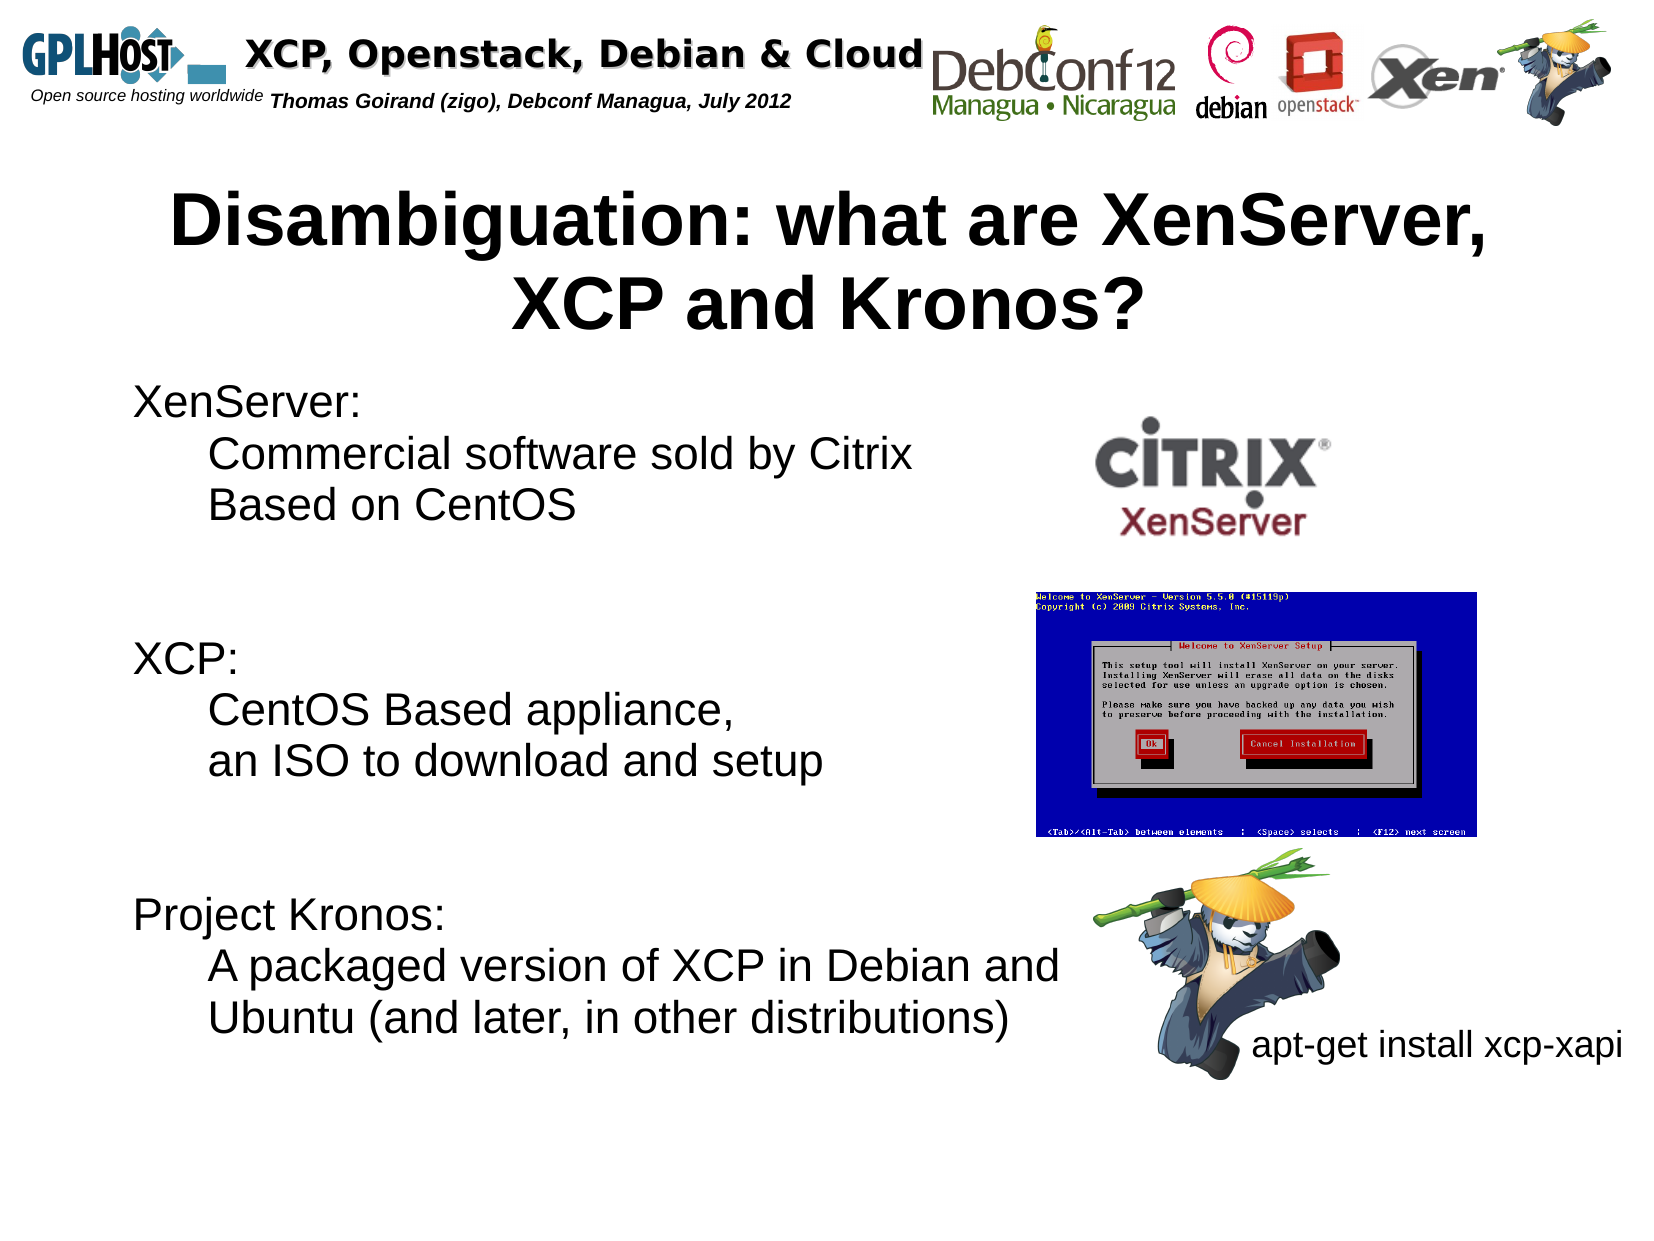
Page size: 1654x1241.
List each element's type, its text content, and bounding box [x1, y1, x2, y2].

picture [21, 19, 226, 89]
text_box XenServer: Commercial software sold by Citrix Based on CentOS XCP: CentOS Based appliance, an ISO to download and setup Project Kronos: A packaged version of XCP in Debian and Ubuntu (and later, in other distributions) [117, 369, 1531, 1052]
picture [933, 25, 1175, 121]
text_box Disambiguation: what are XenServer, XCP and Kronos? [103, 170, 1556, 353]
picture [1093, 848, 1340, 1080]
picture [1091, 412, 1336, 552]
picture [1271, 24, 1364, 121]
picture [1036, 592, 1477, 837]
text_box apt-get install xcp-xapi [1236, 1015, 1654, 1073]
picture [1497, 19, 1611, 126]
